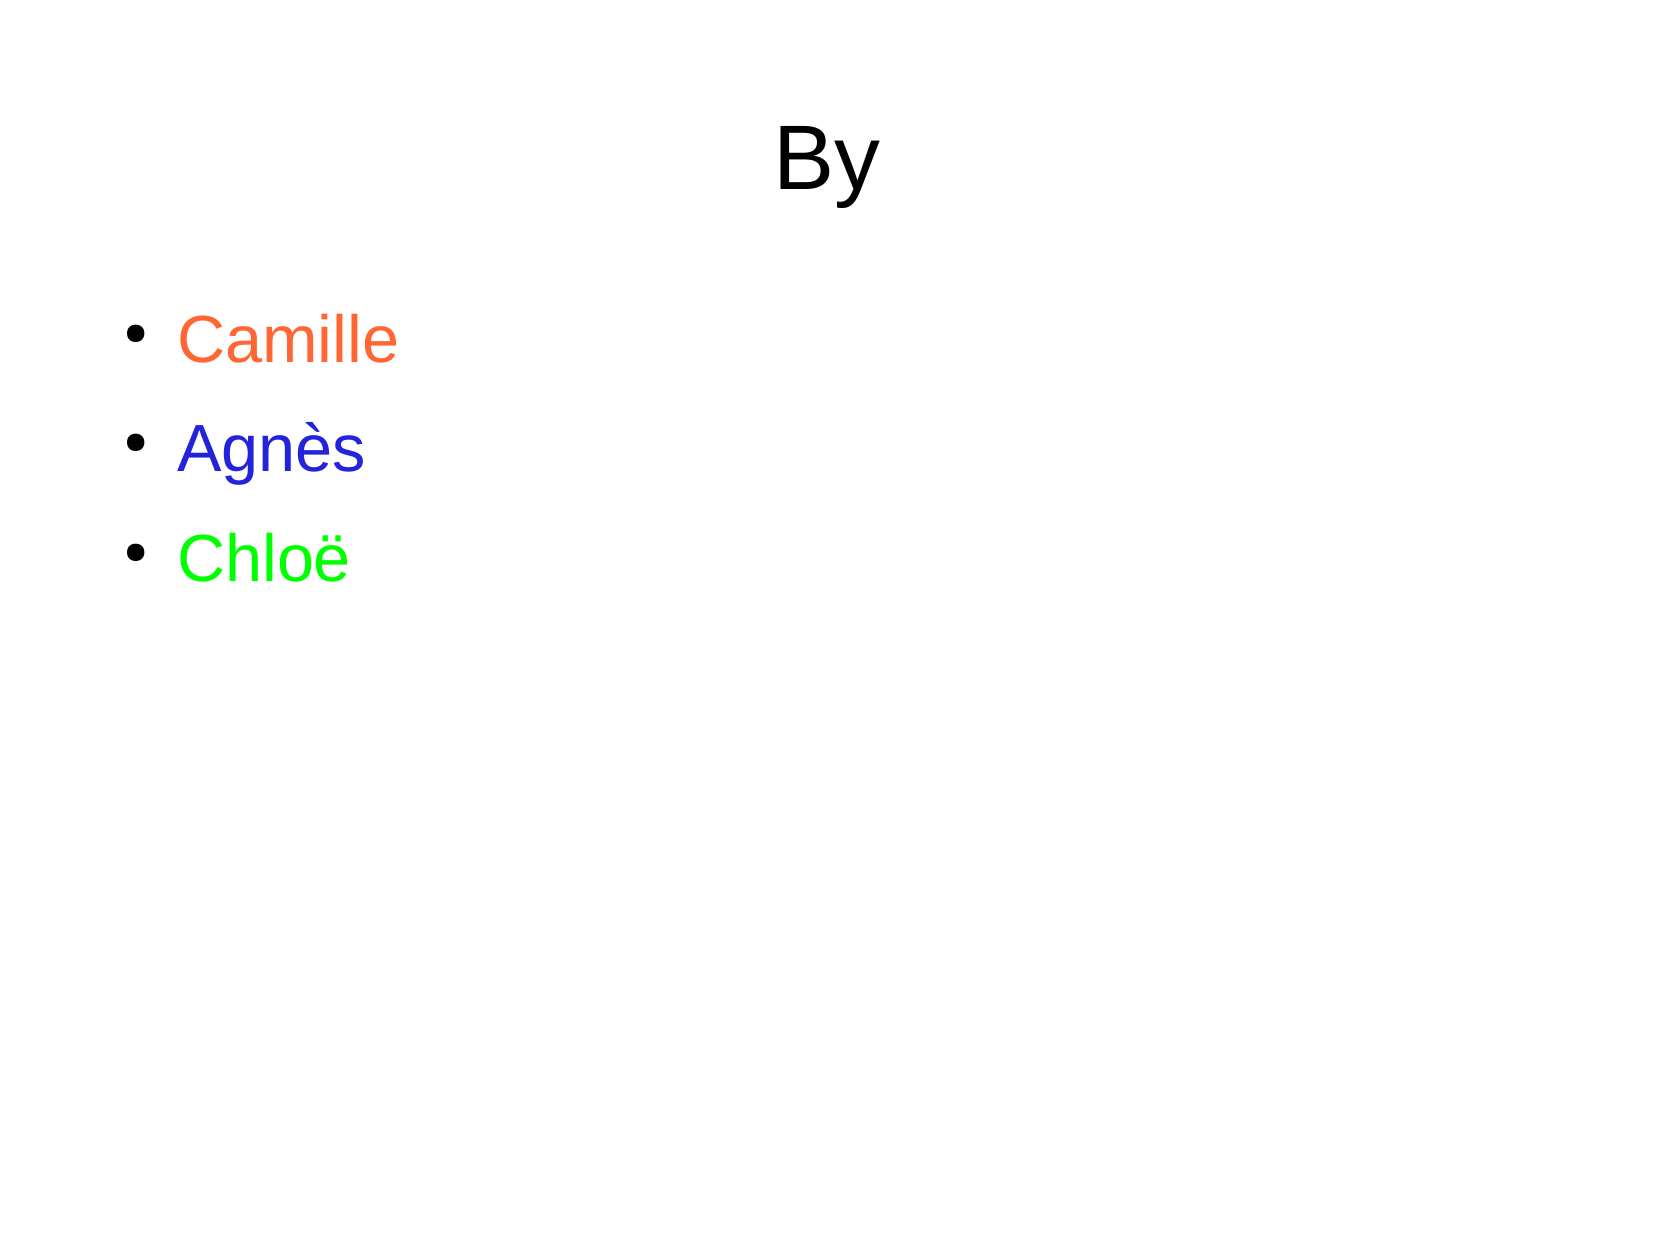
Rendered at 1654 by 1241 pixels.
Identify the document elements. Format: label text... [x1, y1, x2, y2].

title By [82, 56, 1571, 250]
list Camille Agnès Chloë [88, 295, 815, 1099]
